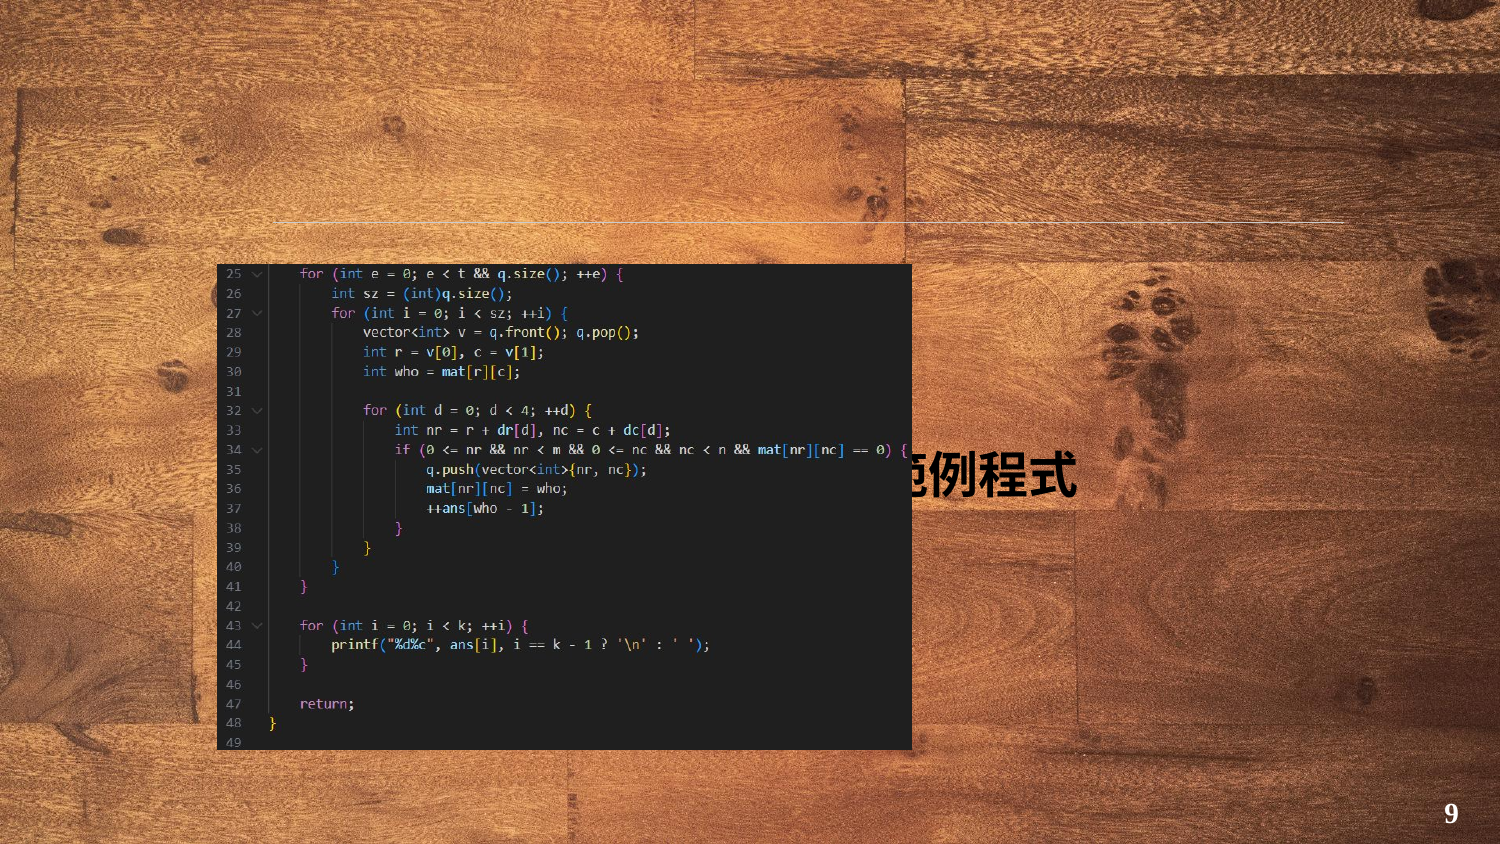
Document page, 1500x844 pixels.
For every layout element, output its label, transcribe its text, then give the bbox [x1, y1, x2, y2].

picture [217, 264, 912, 751]
title 範例程式 [255, 117, 1341, 233]
slide_number 9 [1429, 779, 1500, 844]
